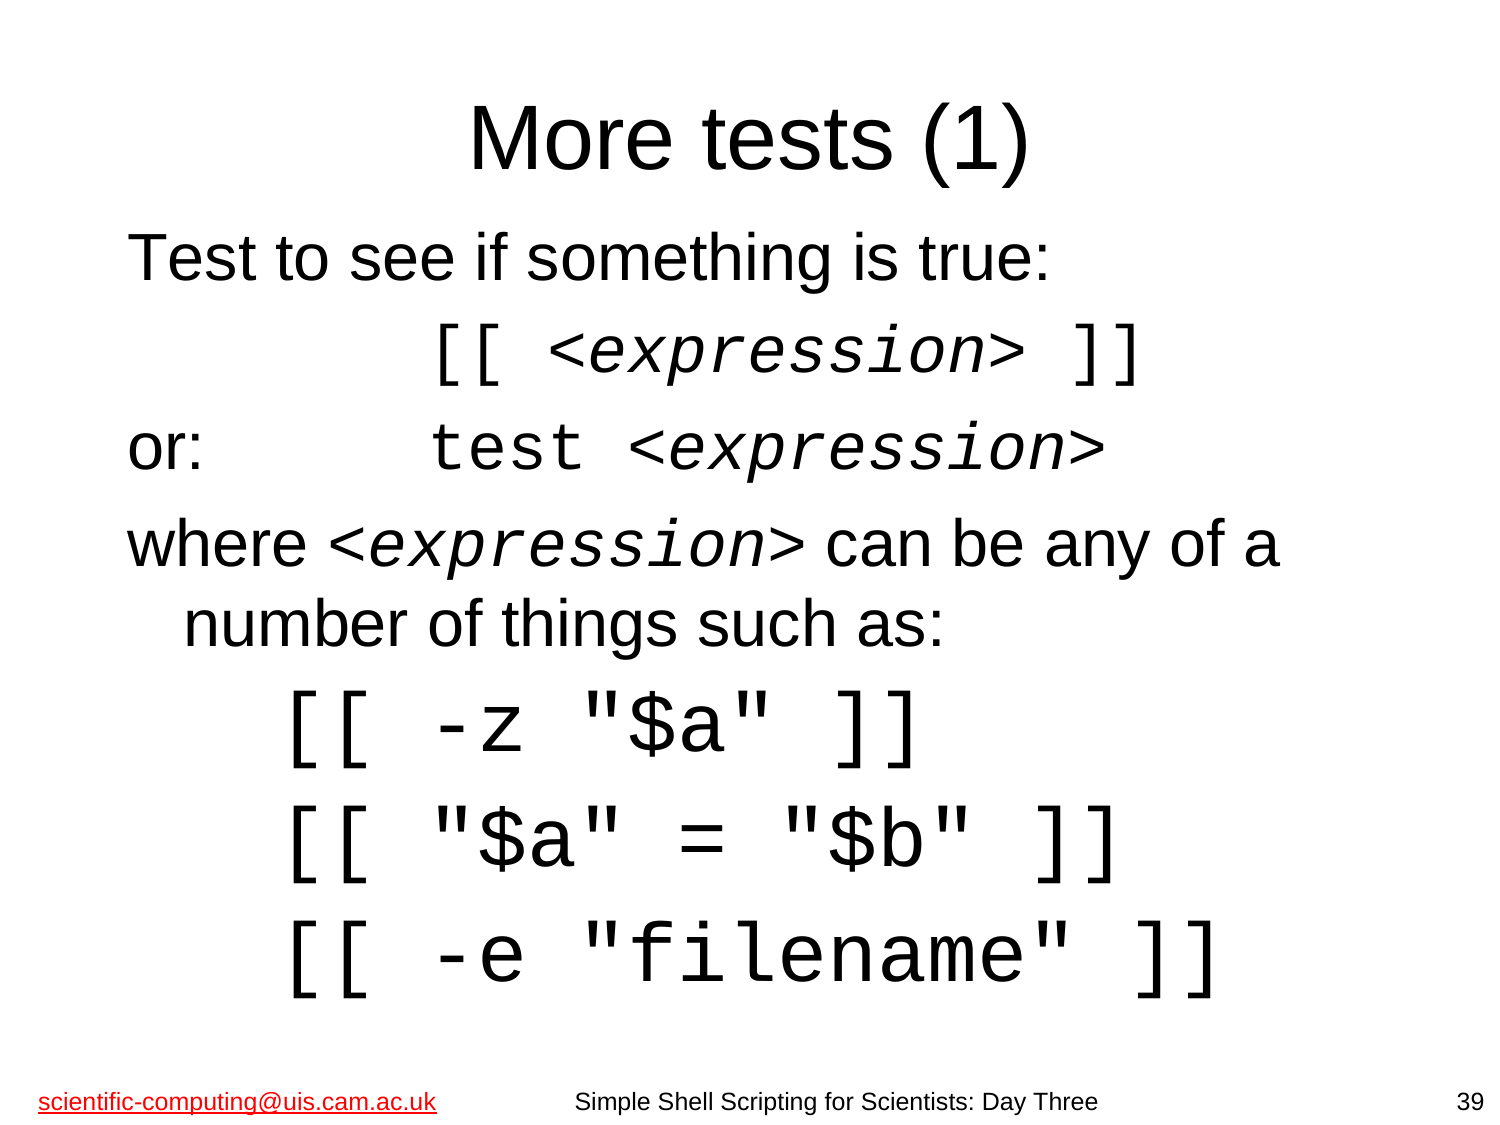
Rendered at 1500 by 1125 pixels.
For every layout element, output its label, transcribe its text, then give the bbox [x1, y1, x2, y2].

list Test to see if something is true: [[ <expression> ]] or: test <expression> where <expression> can be any of a number of things such as: [[ -z "$a" ]] [[ "$a" = "$b" ]] [[ -e "filename" ]] [112, 212, 1388, 1051]
title More tests (1) [112, 78, 1388, 197]
